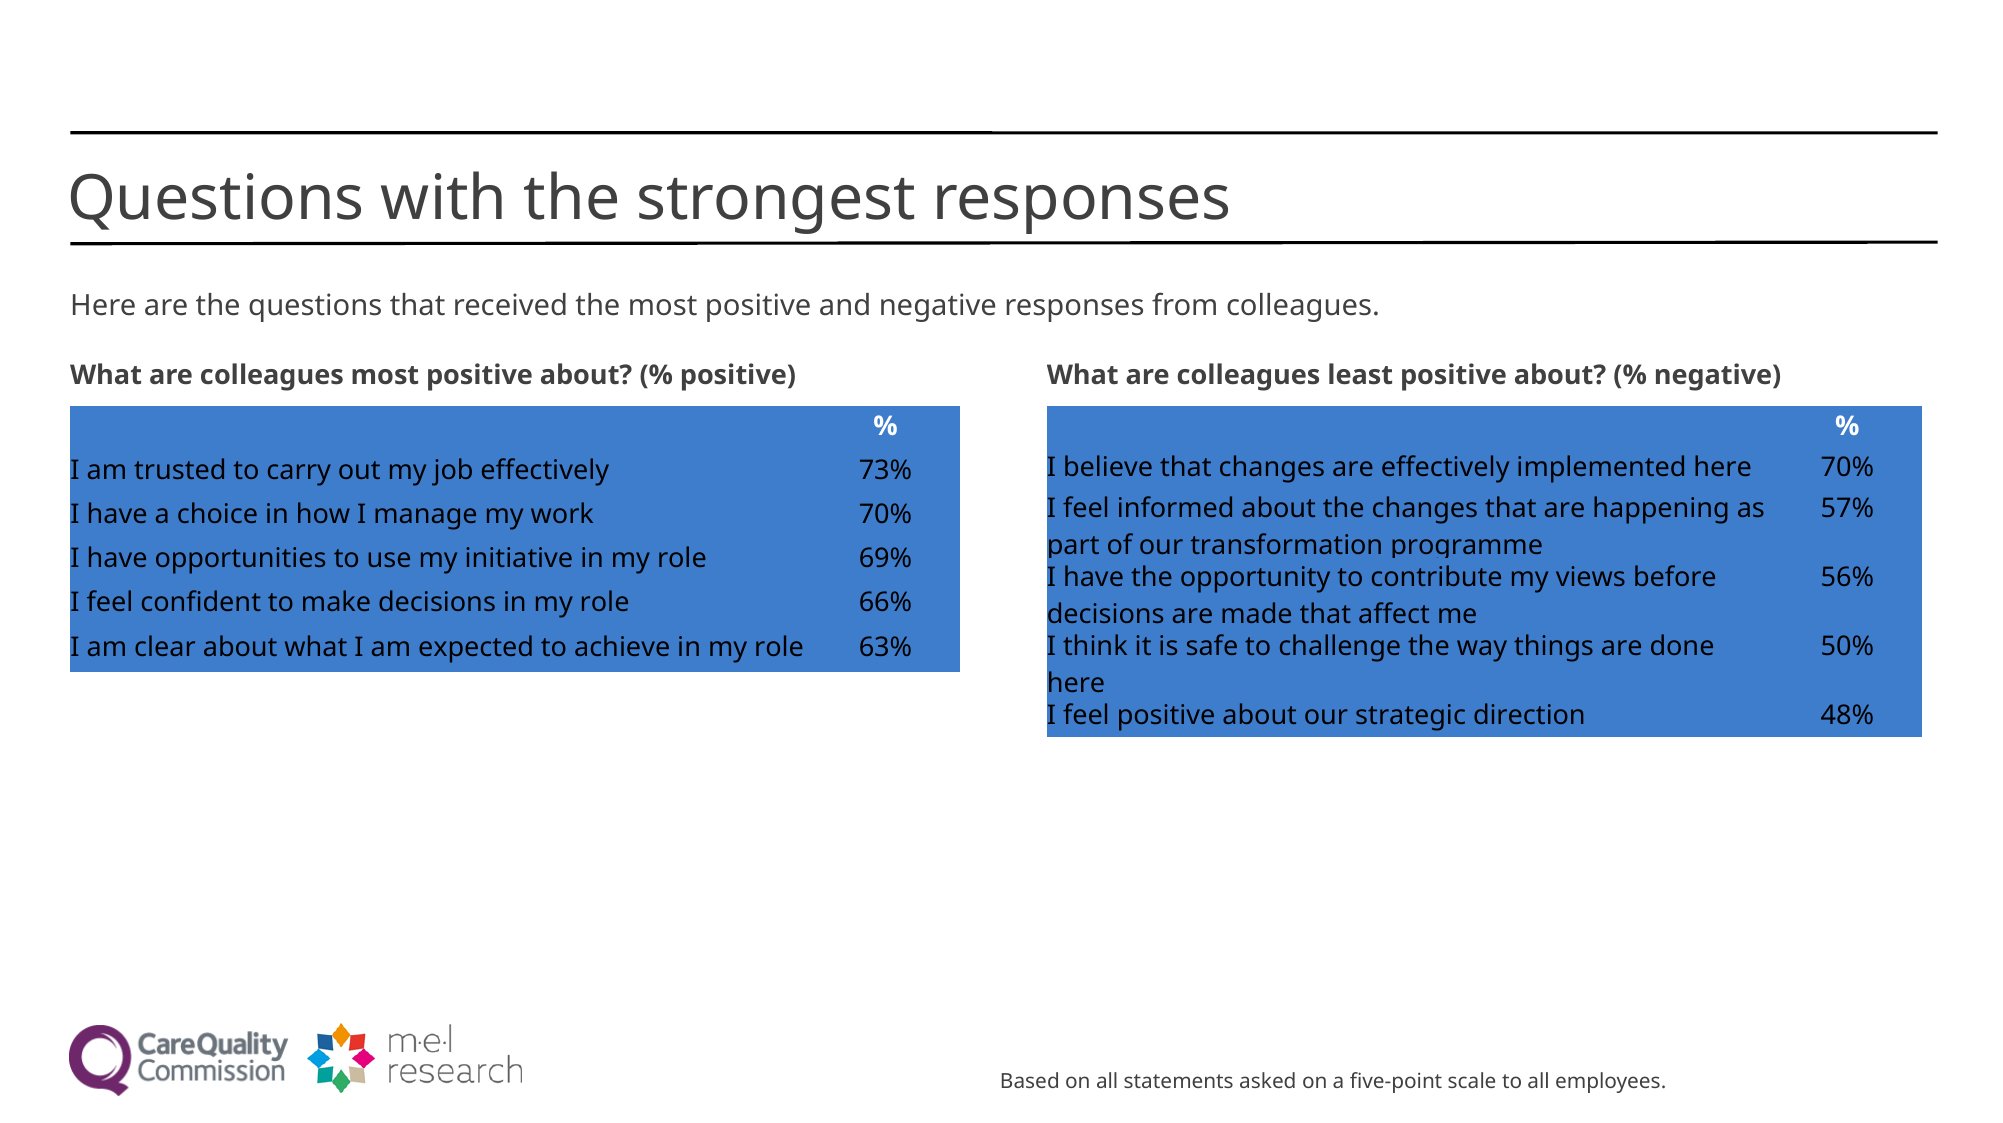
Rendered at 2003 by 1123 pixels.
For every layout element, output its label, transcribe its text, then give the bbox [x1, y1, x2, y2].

table_cell 66% [811, 583, 960, 627]
table_cell I feel positive about our strategic direction [1047, 696, 1773, 737]
table_cell I am clear about what I am expected to achieve in my role [70, 627, 811, 672]
table_cell I believe that changes are effectively implemented here [1047, 447, 1773, 489]
table_header % [811, 406, 960, 450]
table_cell 70% [811, 495, 960, 539]
table_cell I am trusted to carry out my job effectively [70, 450, 811, 495]
table_cell 57% [1773, 489, 1922, 558]
text_box What are colleagues most positive about? (% positive) [70, 350, 961, 390]
table_cell I think it is safe to challenge the way things are done here [1047, 627, 1773, 696]
table_cell I feel informed about the changes that are happening as part of our transformation programme [1047, 489, 1773, 558]
text_box Based on all statements asked on a five-point scale to all employees. [1000, 1041, 1934, 1093]
table_cell 73% [811, 450, 960, 495]
table_cell 56% [1773, 558, 1922, 627]
table_cell 63% [811, 627, 960, 672]
table_cell I have the opportunity to contribute my views before decisions are made that affect me [1047, 558, 1773, 627]
table_cell 48% [1773, 696, 1922, 737]
text_box Here are the questions that received the most positive and negative responses from colleagues. [70, 278, 1425, 321]
table_cell 50% [1773, 627, 1922, 696]
title Questions with the strongest responses [67, 143, 1935, 232]
table_header [1047, 406, 1773, 447]
text_box What are colleagues least positive about? (% negative) [1047, 350, 1923, 390]
table_cell I feel confident to make decisions in my role [70, 583, 811, 627]
table_header [70, 406, 811, 450]
picture [67, 1023, 291, 1099]
table_cell I have opportunities to use my initiative in my role [70, 539, 811, 583]
table_header % [1773, 406, 1922, 447]
table_cell 69% [811, 539, 960, 583]
table_cell I have a choice in how I manage my work [70, 495, 811, 539]
table_cell 70% [1773, 447, 1922, 489]
picture [307, 1023, 522, 1093]
